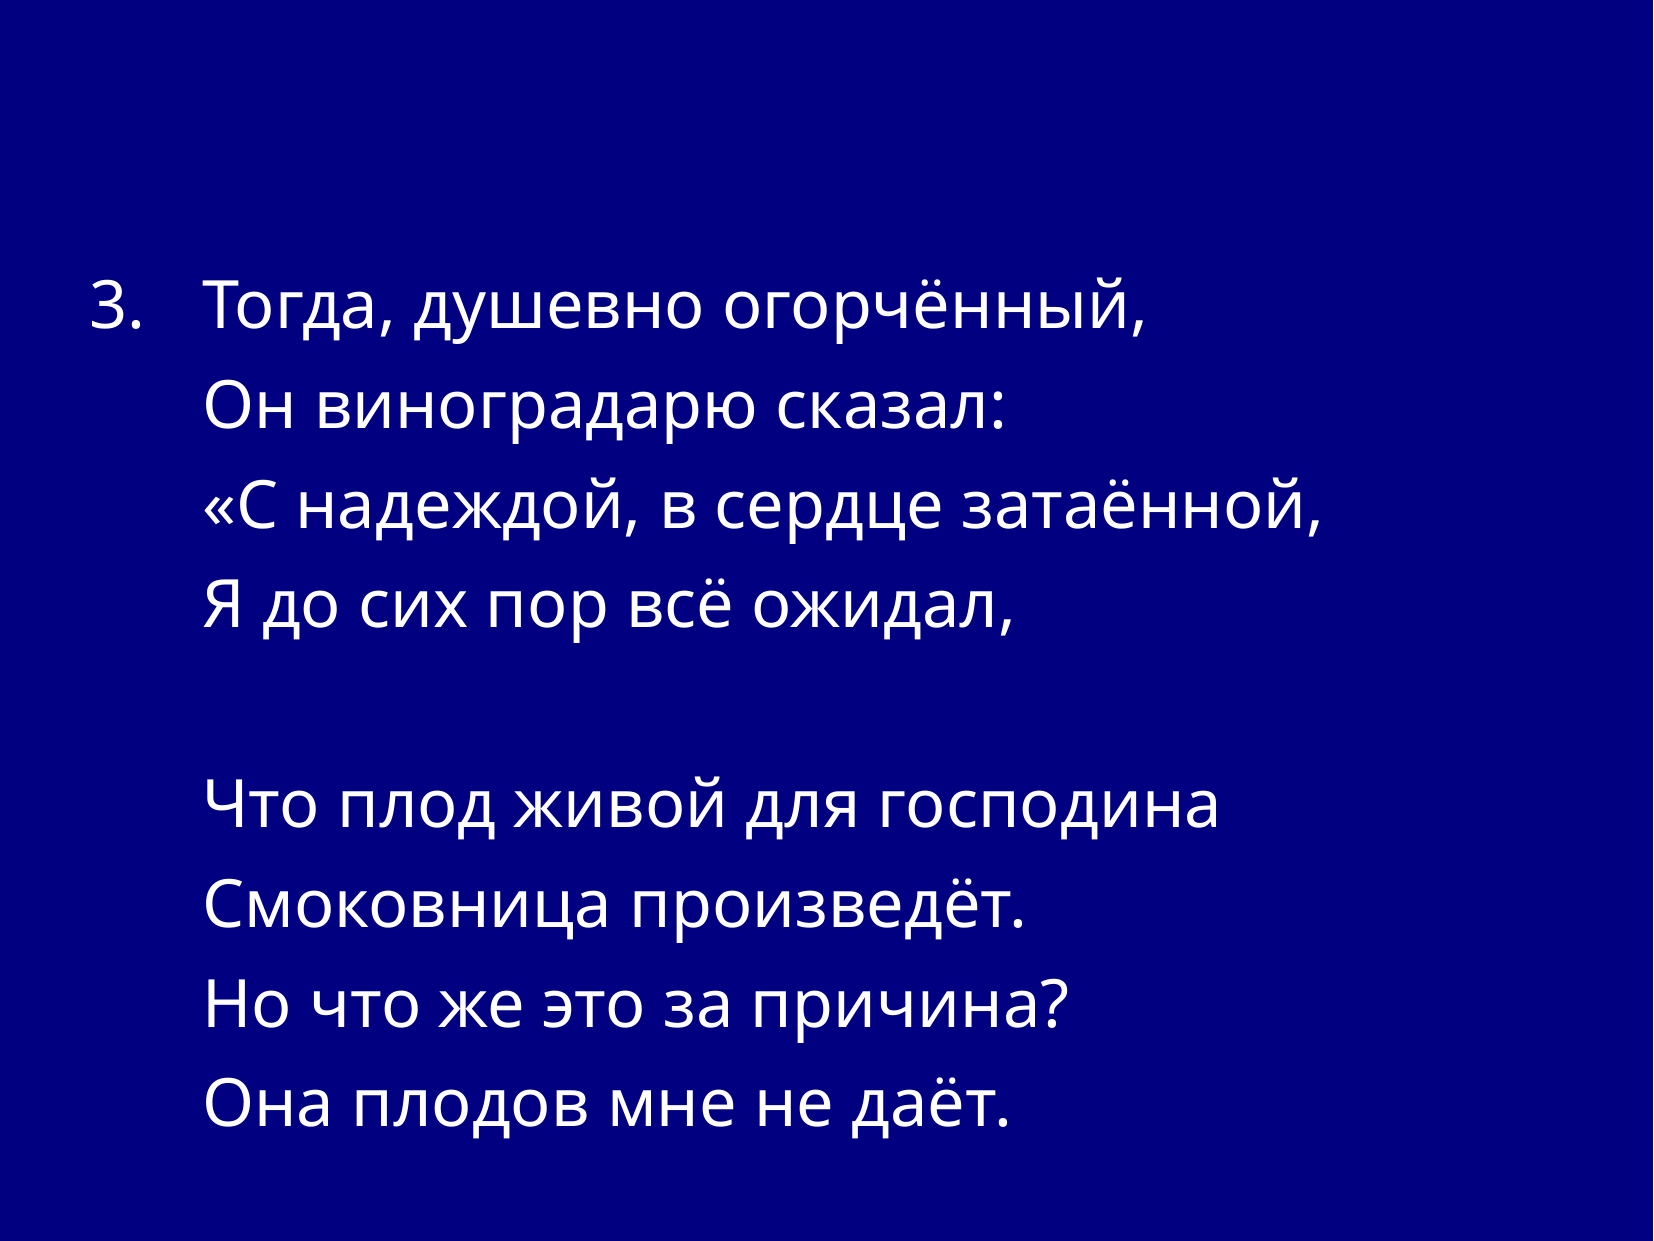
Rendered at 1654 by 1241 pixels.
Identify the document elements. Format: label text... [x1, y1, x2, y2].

text_box 3. Тогда, душевно огорчённый, Он виноградарю сказал: «С надеждой, в сердце затаённой, Я до сих пор всё ожидал, Что плод живой для господина Смоковница произведёт. Но что же это за причина? Она плодов мне не даёт. [75, 150, 1576, 1163]
